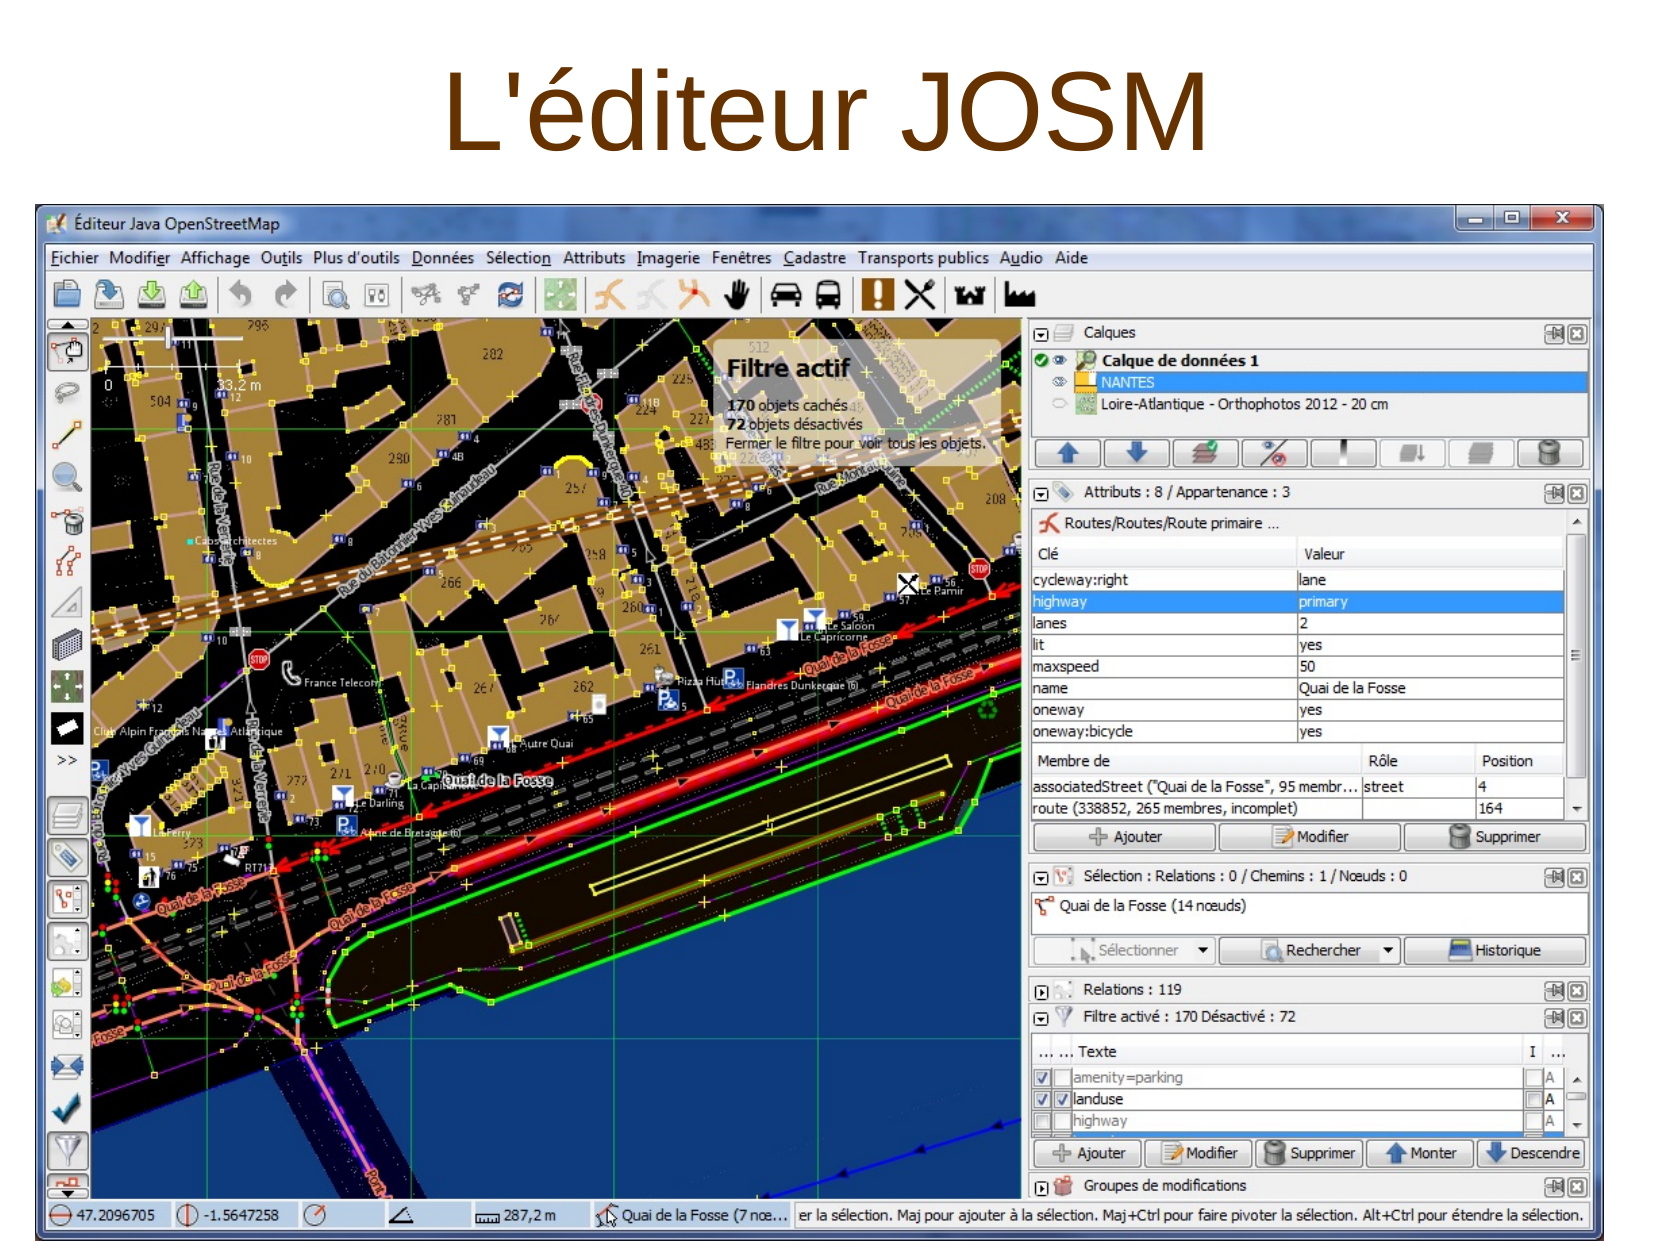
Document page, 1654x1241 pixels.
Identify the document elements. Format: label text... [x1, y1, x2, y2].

picture [35, 204, 1604, 1241]
title L'éditeur JOSM [82, 40, 1572, 182]
